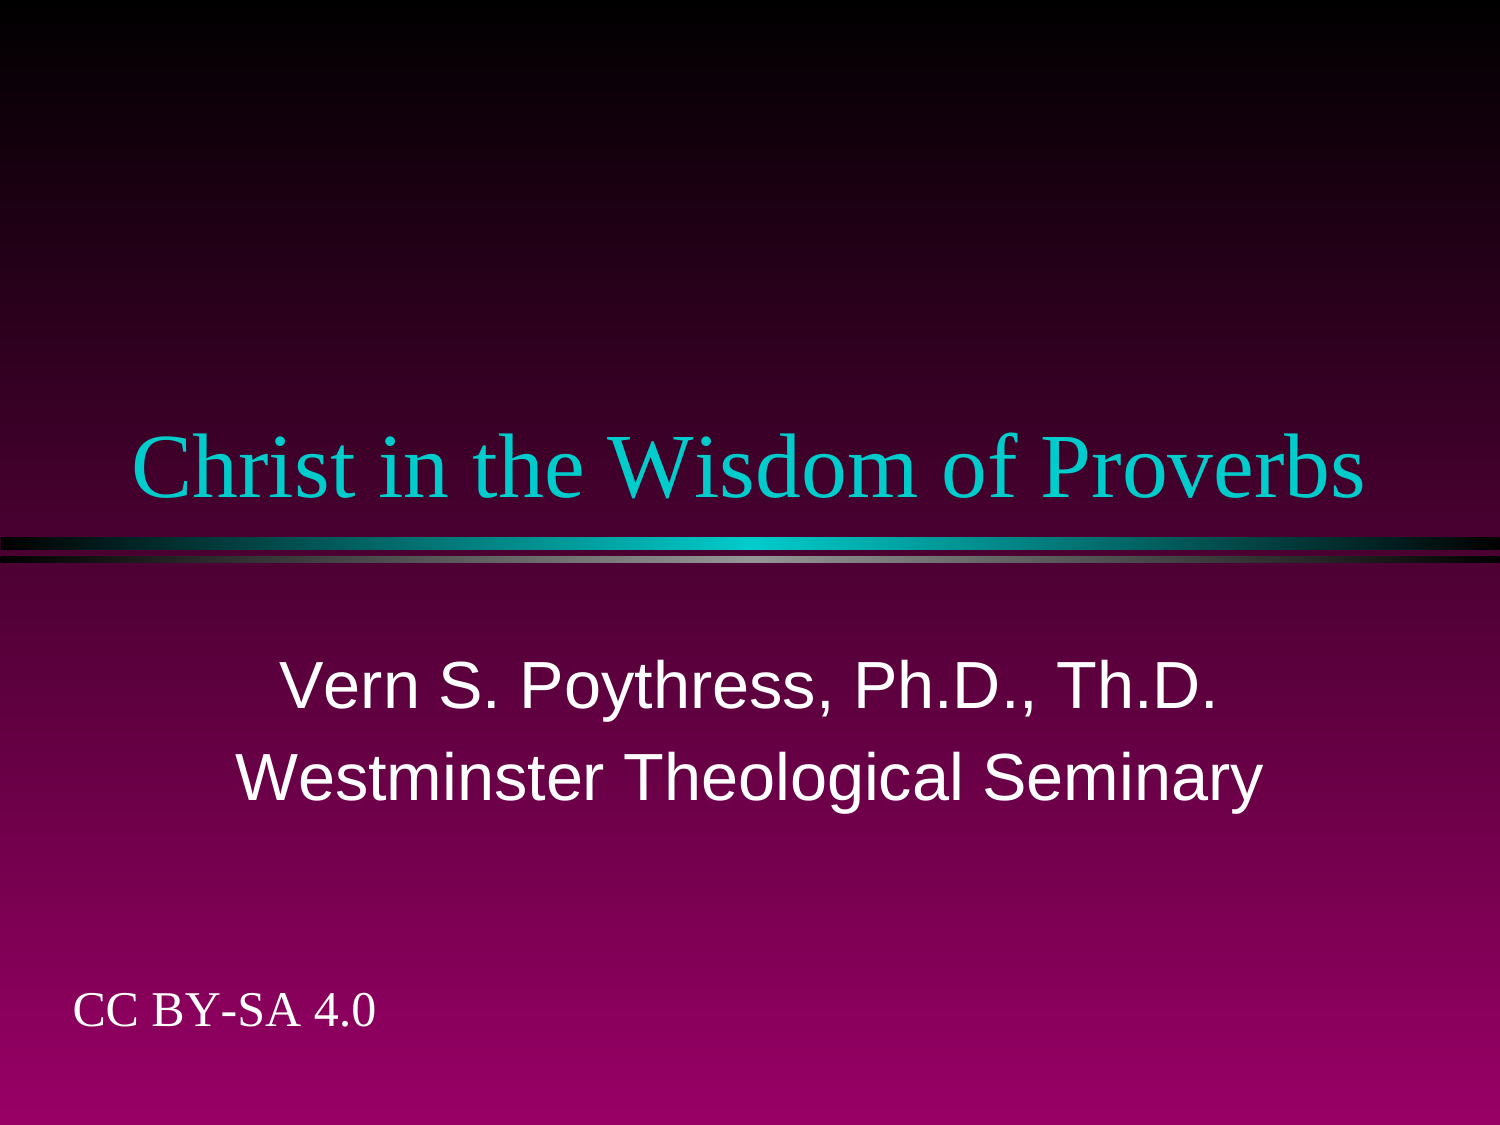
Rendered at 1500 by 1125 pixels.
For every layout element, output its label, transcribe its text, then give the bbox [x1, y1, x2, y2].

subtitle Vern S. Poythress, Ph.D., Th.D. Westminster Theological Seminary [75, 638, 1425, 916]
text_box CC BY-SA 4.0 [57, 974, 544, 1045]
title Christ in the Wisdom of Proverbs [112, 337, 1388, 525]
